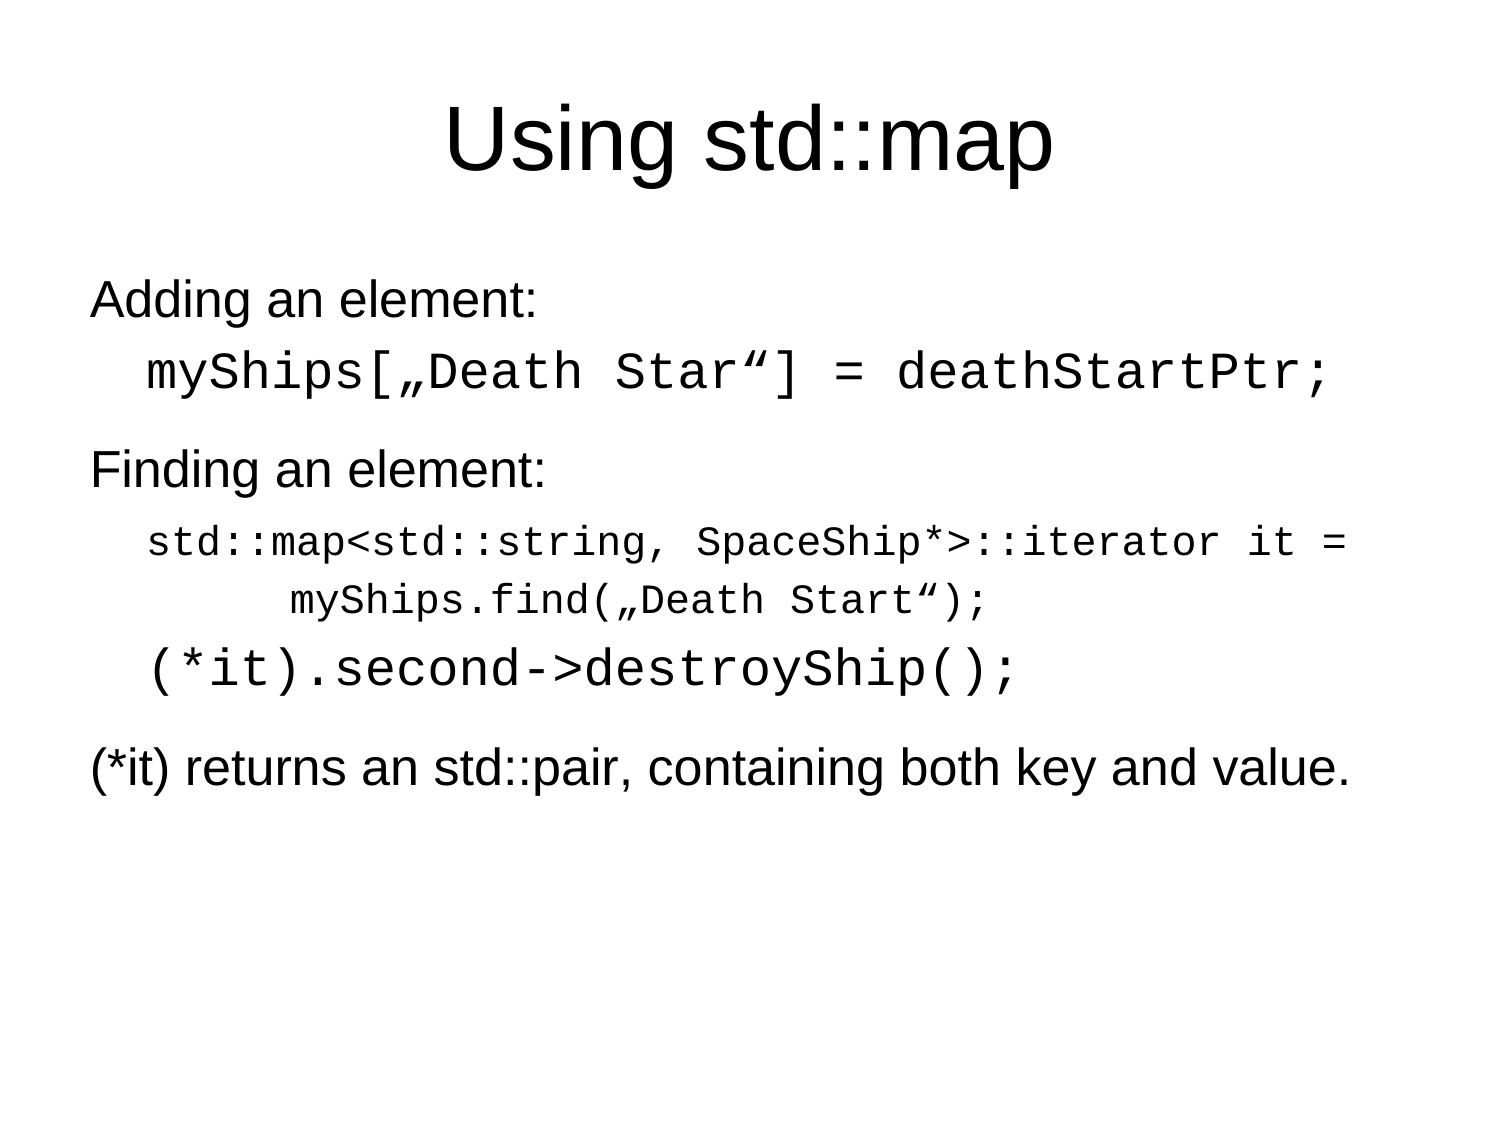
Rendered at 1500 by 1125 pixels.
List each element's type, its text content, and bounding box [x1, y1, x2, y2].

title Using std::map [75, 45, 1426, 233]
list Adding an element: myShips[„Death Star“] = deathStartPtr; Finding an element: std::map<std::string, SpaceShip*>::iterator it = myShips.find(„Death Start“); (*it).second->destroyShip(); (*it) returns an std::pair, containing both key and value. [75, 262, 1426, 1006]
